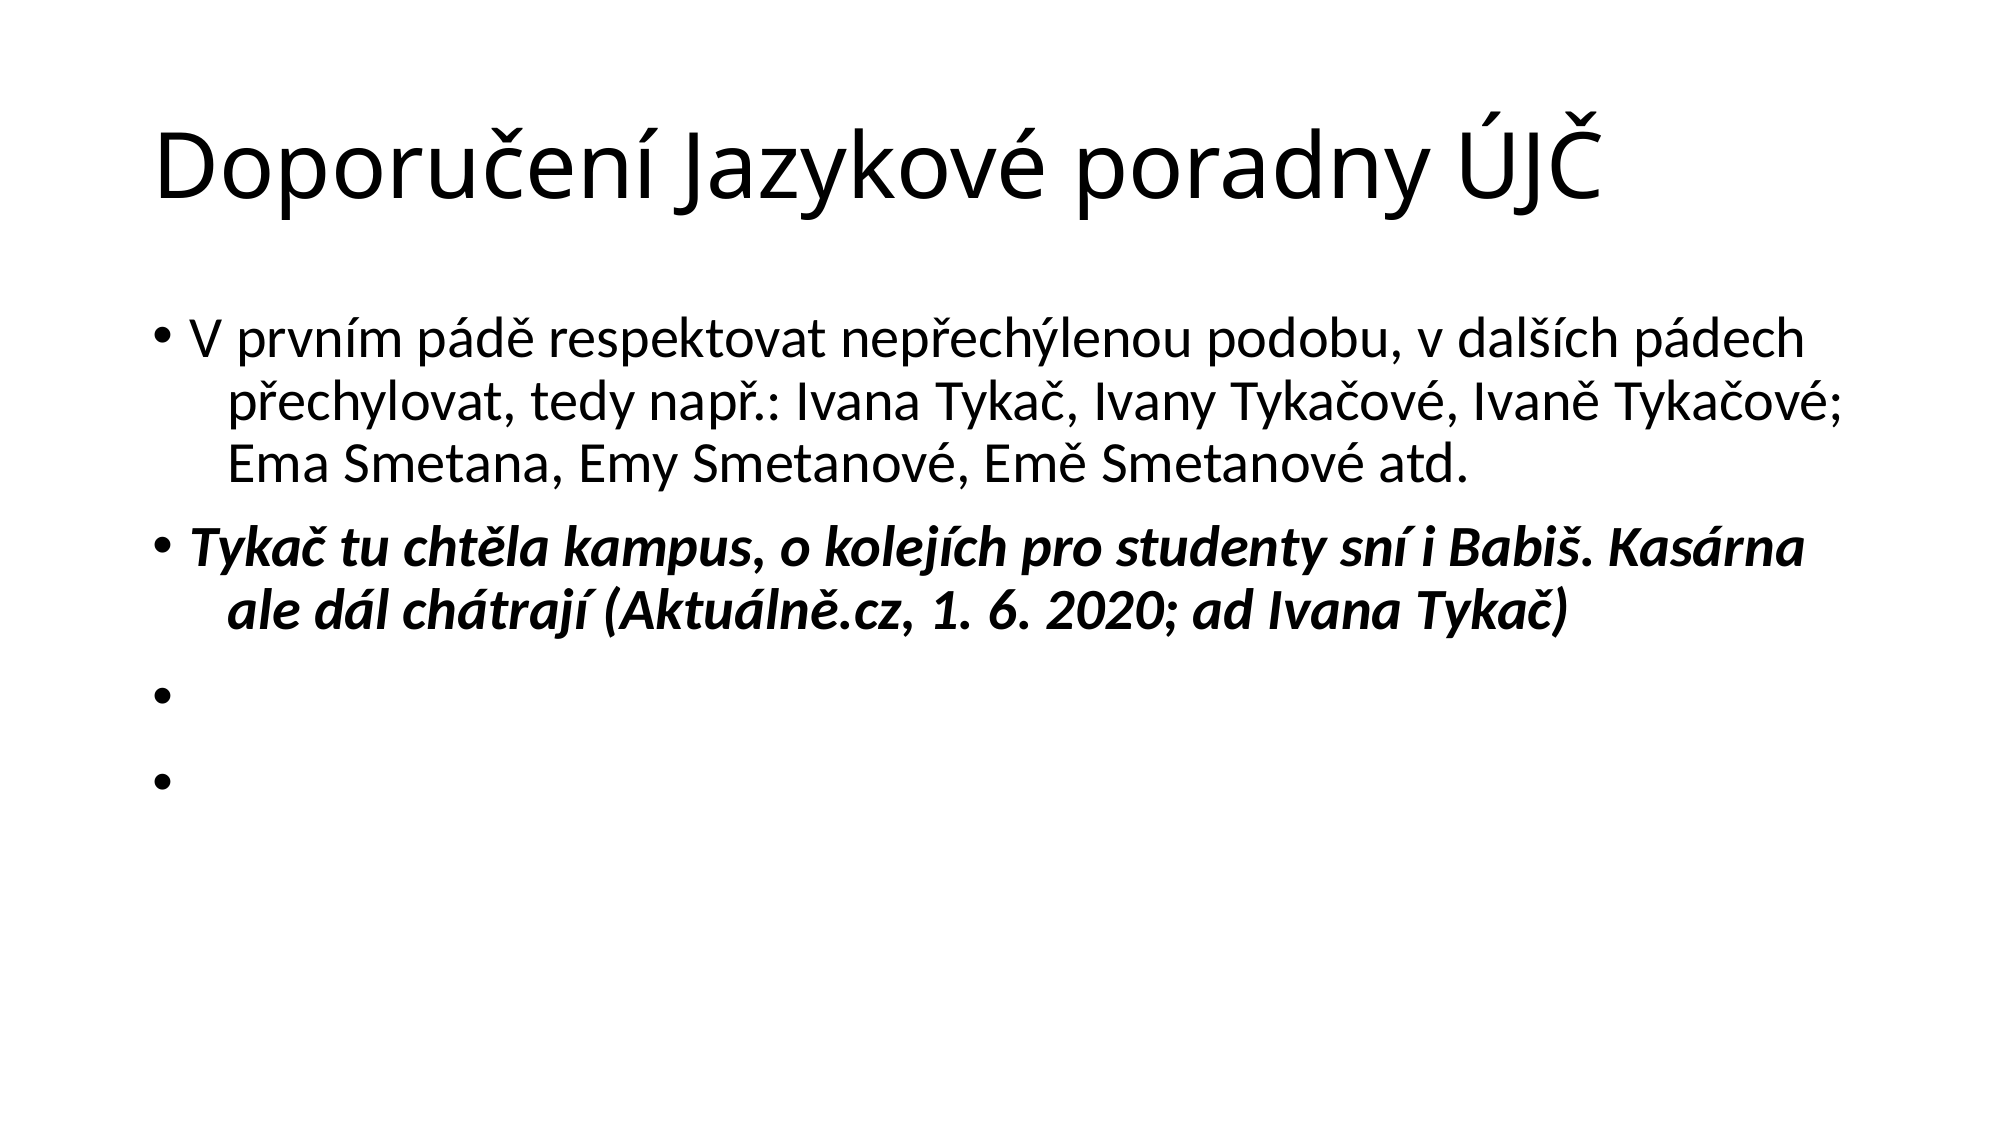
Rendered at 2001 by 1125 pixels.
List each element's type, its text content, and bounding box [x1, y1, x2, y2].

title Doporučení Jazykové poradny ÚJČ [137, 59, 1863, 278]
list V prvním pádě respektovat nepřechýlenou podobu, v dalších pádech přechylovat, tedy např.: Ivana Tykač, Ivany Tykačové, Ivaně Tykačové; Ema Smetana, Emy Smetanové, Emě Smetanové atd. Tykač tu chtěla kampus, o kolejích pro studenty sní i Babiš. Kasárna ale dál chátrají (Aktuálně.cz, 1. 6. 2020; ad Ivana Tykač) [137, 299, 1863, 1014]
